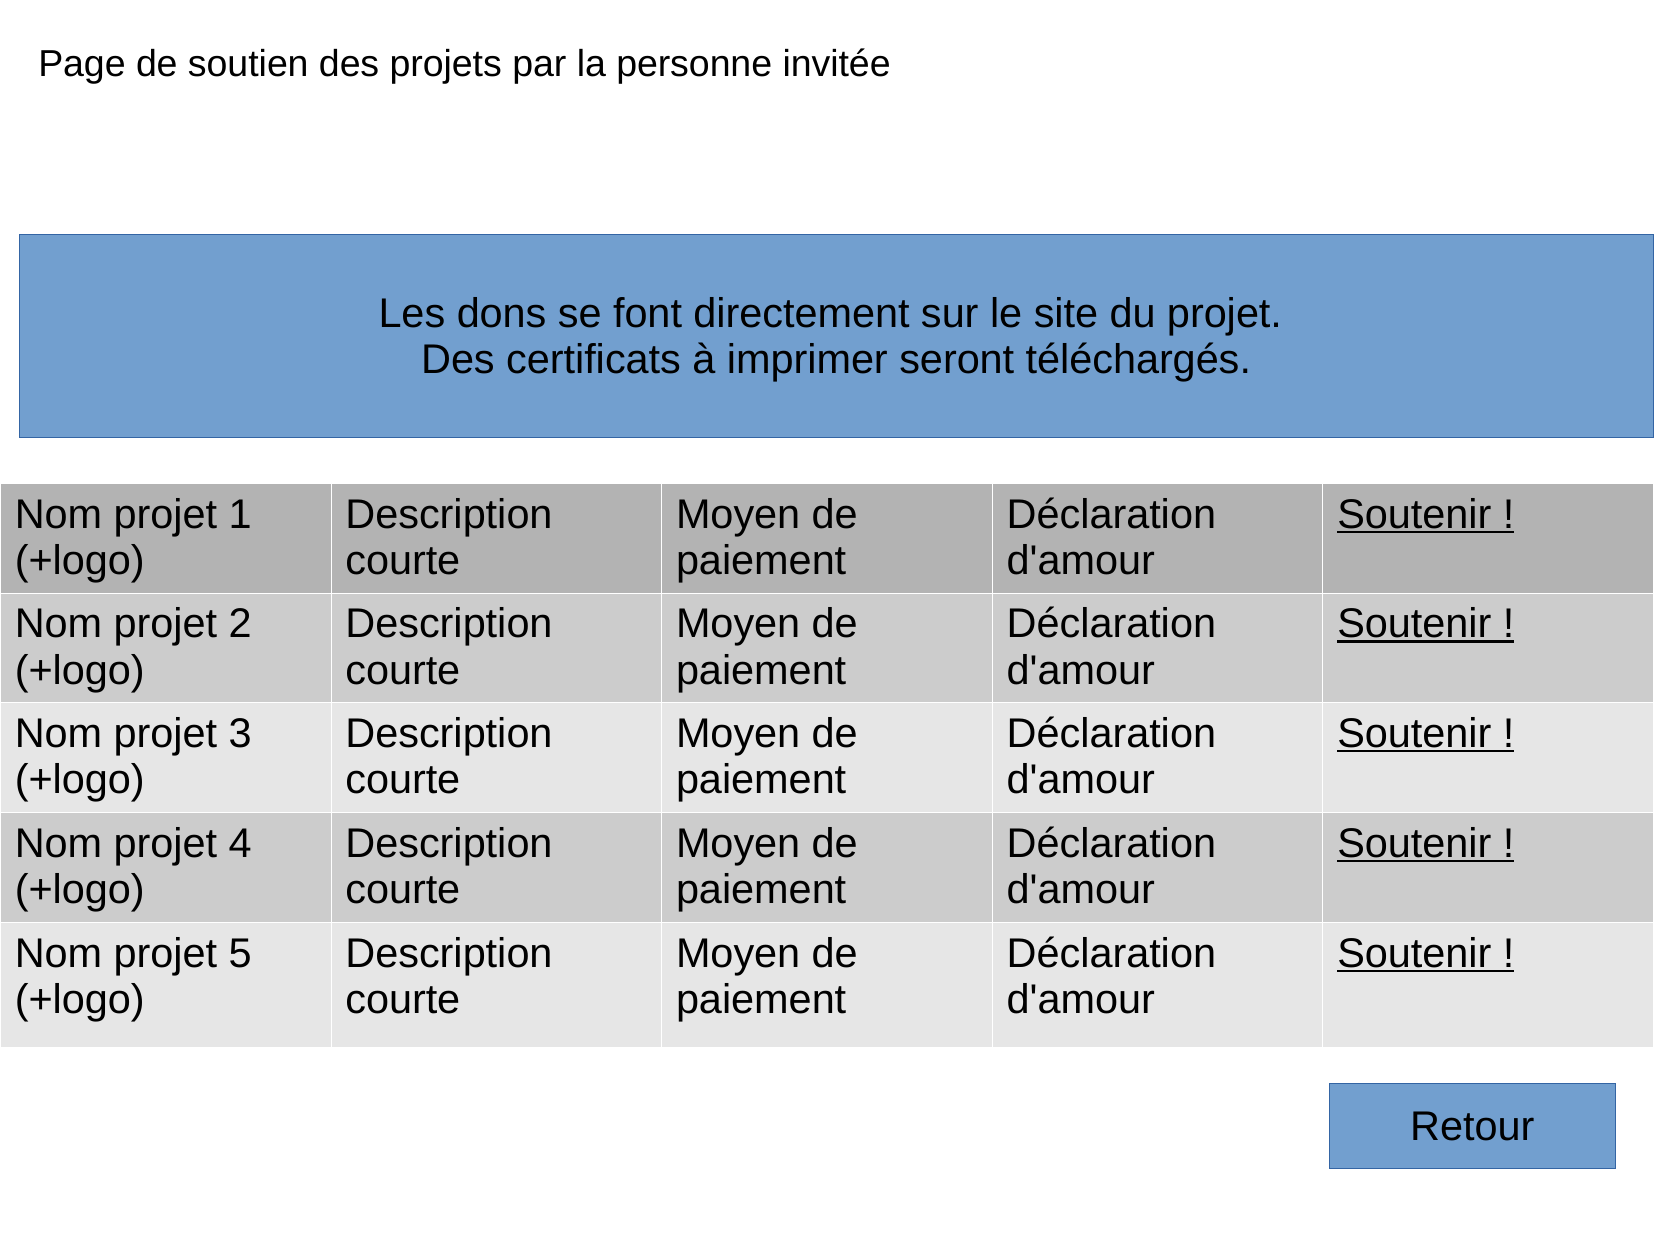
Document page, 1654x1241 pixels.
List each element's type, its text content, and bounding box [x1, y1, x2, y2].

table_cell Description courte [332, 813, 661, 922]
table_cell Moyen de paiement [662, 594, 992, 702]
table_header Description courte [332, 484, 661, 593]
table_cell Soutenir ! [1323, 813, 1653, 922]
table_cell Soutenir ! [1323, 703, 1653, 812]
table_header Soutenir ! [1323, 484, 1653, 593]
table_cell Nom projet 4 (+logo) [1, 813, 331, 922]
table_cell Moyen de paiement [662, 923, 992, 1047]
text_box Page de soutien des projets par la personne invitée [23, 35, 1276, 93]
table_cell Nom projet 5 (+logo) [1, 923, 331, 1047]
table_cell Description courte [332, 594, 661, 702]
table_cell Déclaration d'amour [993, 594, 1322, 702]
table_cell Description courte [332, 923, 661, 1047]
table_header Moyen de paiement [662, 484, 992, 593]
table_cell Déclaration d'amour [993, 813, 1322, 922]
table_cell Moyen de paiement [662, 813, 992, 922]
table_header Nom projet 1 (+logo) [1, 484, 331, 593]
table_cell Soutenir ! [1323, 923, 1653, 1047]
text_box Les dons se font directement sur le site du projet. Des certificats à imprimer seront téléchargés. [19, 234, 1654, 438]
table_cell Moyen de paiement [662, 703, 992, 812]
text_box Retour [1329, 1083, 1616, 1169]
table_cell Description courte [332, 703, 661, 812]
table_cell Soutenir ! [1323, 594, 1653, 702]
table_cell Nom projet 2 (+logo) [1, 594, 331, 702]
table_header Déclaration d'amour [993, 484, 1322, 593]
table_cell Nom projet 3 (+logo) [1, 703, 331, 812]
table_cell Déclaration d'amour [993, 923, 1322, 1047]
table_cell Déclaration d'amour [993, 703, 1322, 812]
